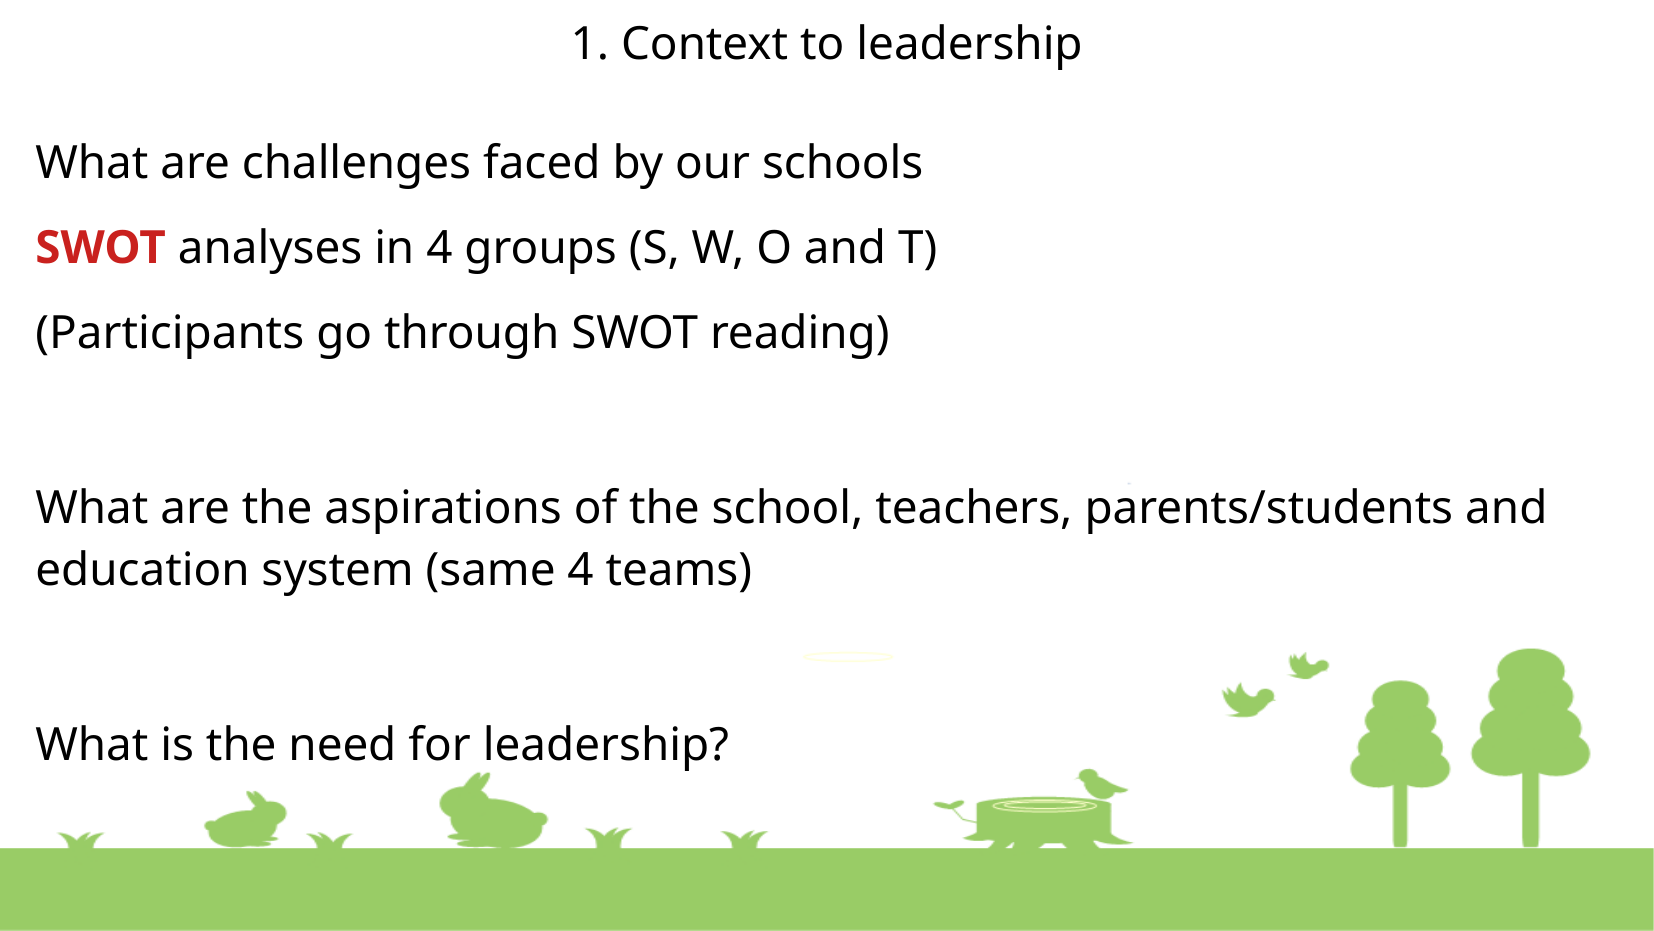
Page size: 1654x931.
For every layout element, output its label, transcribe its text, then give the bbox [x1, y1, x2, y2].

list What are challenges faced by our schools SWOT analyses in 4 groups (S, W, O and T) (Participants go through SWOT reading) What are the aspirations of the school, teachers, parents/students and education system (same 4 teams) What is the need for leadership? [35, 129, 1571, 863]
picture [0, 0, 1654, 931]
title 1. Context to leadership [82, 1, 1571, 83]
